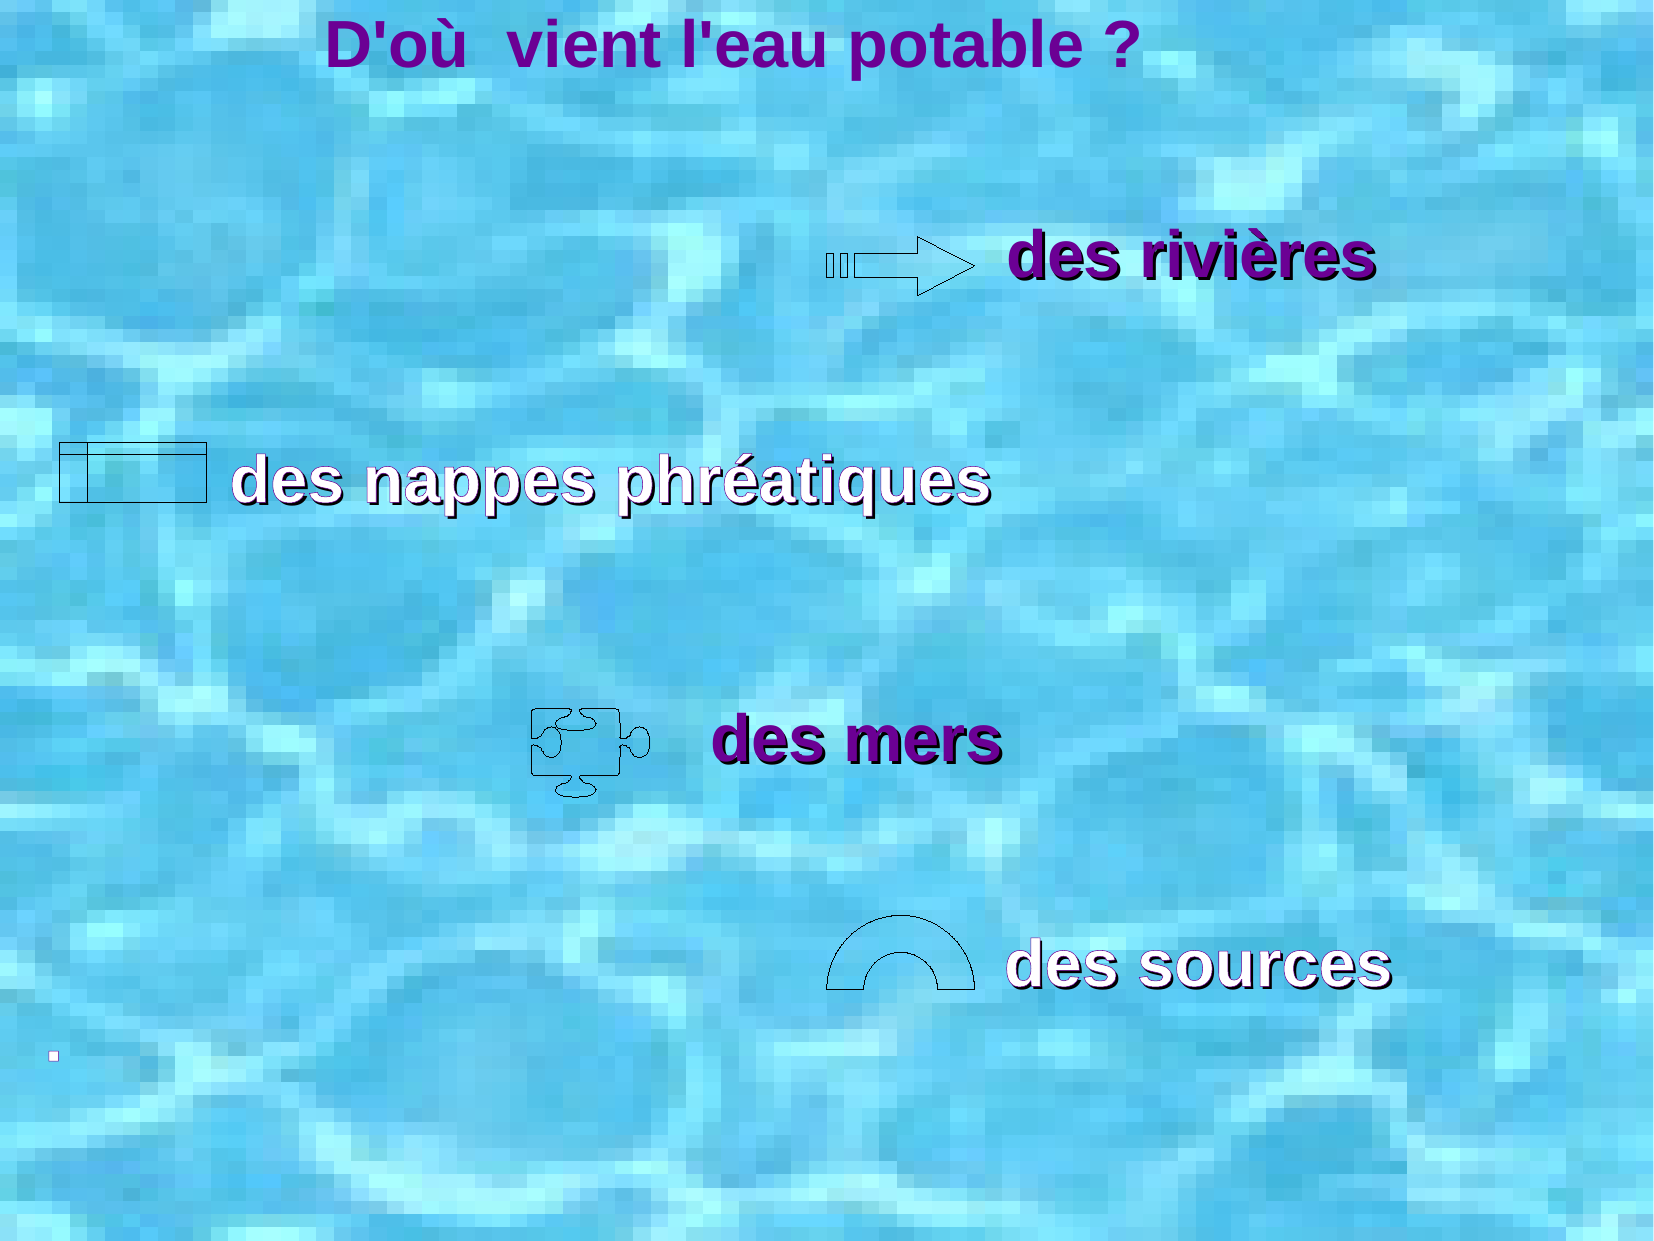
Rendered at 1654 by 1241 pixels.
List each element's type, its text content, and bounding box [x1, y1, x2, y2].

text_box [840, 253, 848, 278]
picture [0, 0, 1654, 1241]
text_box [531, 708, 650, 798]
text_box [59, 442, 207, 503]
text_box des rivières des nappes phréatiques des mers des sources . [29, 135, 1628, 1083]
text_box D'où vient l'eau potable ? [295, 0, 1211, 90]
text_box [854, 236, 975, 296]
text_box [826, 915, 975, 990]
text_box [826, 253, 834, 278]
